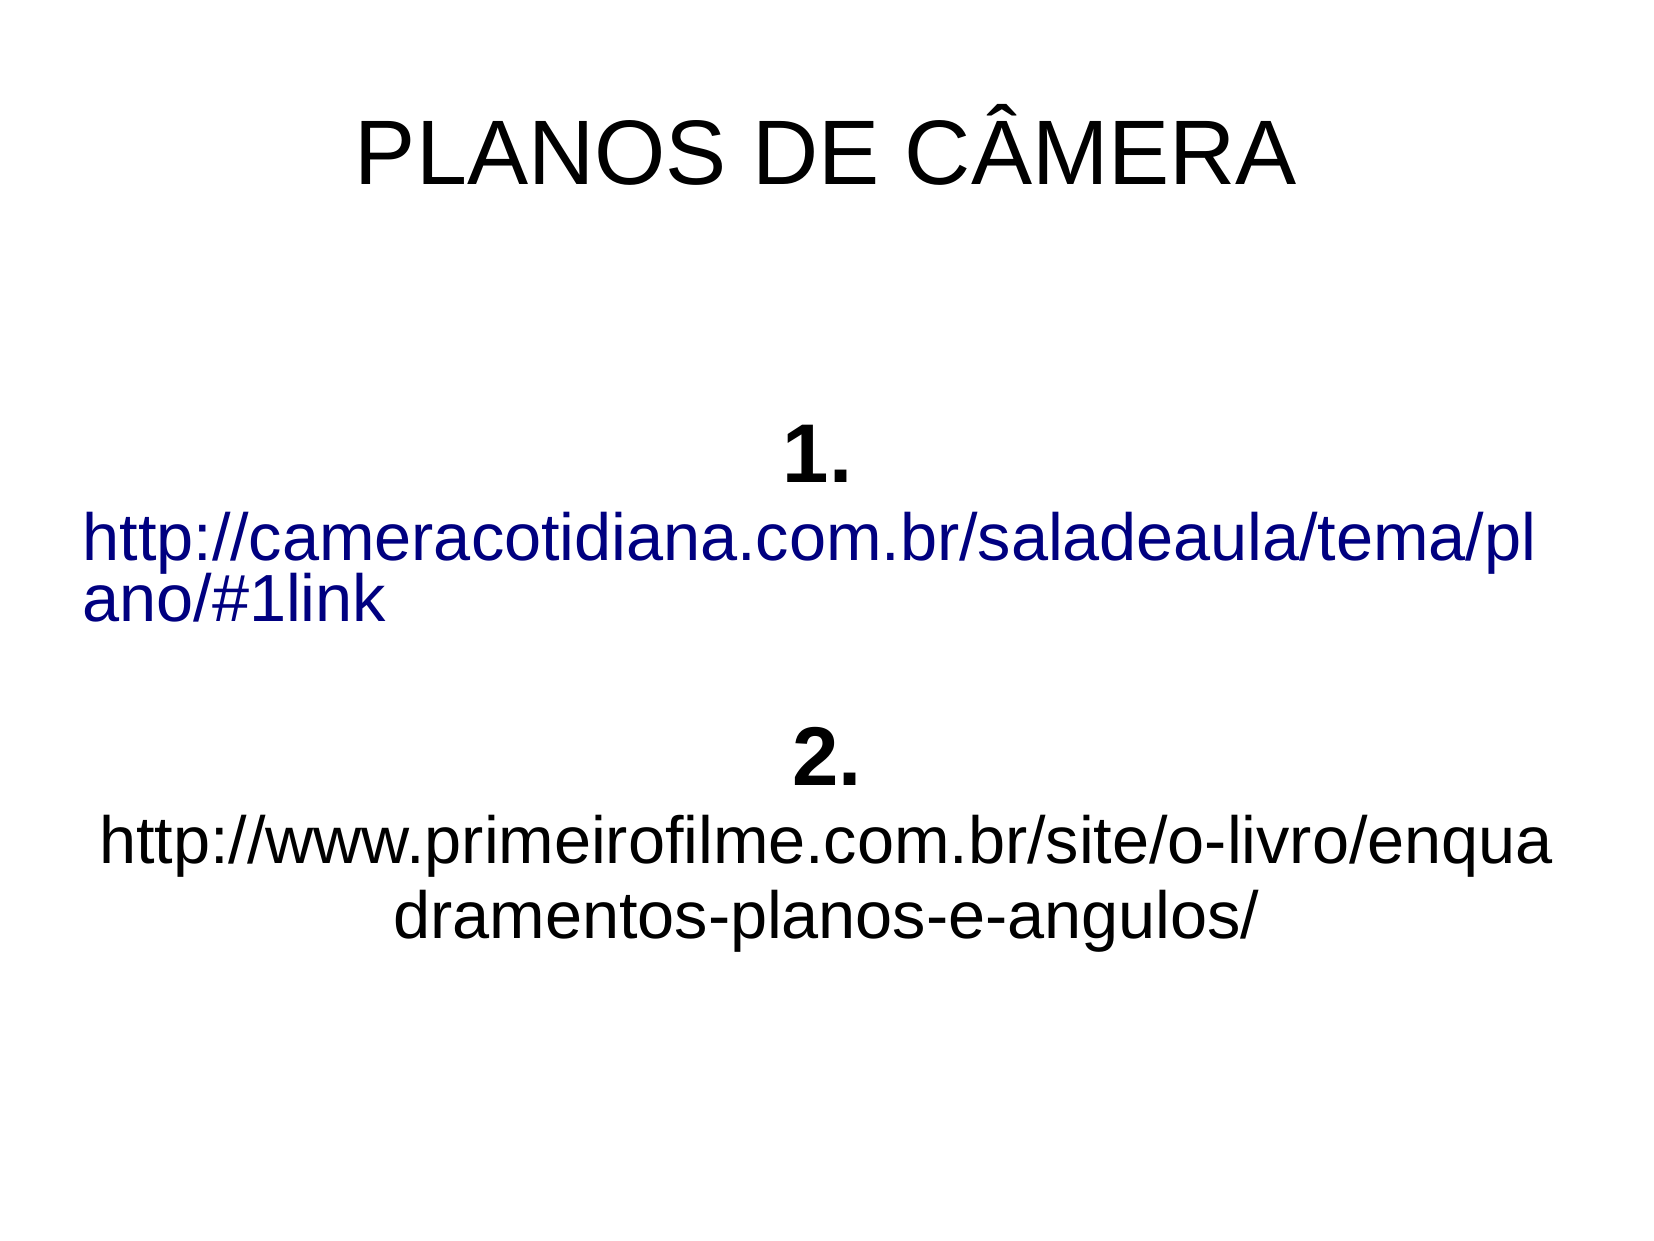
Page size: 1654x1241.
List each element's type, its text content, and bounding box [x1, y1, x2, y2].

text_box 1. http://cameracotidiana.com.br/saladeaula/tema/plano/#1link 2. http://www.primeirofilme.com.br/site/o-livro/enquadramentos-planos-e-angulos/ [82, 290, 1571, 1010]
title PLANOS DE CÂMERA [82, 49, 1571, 257]
